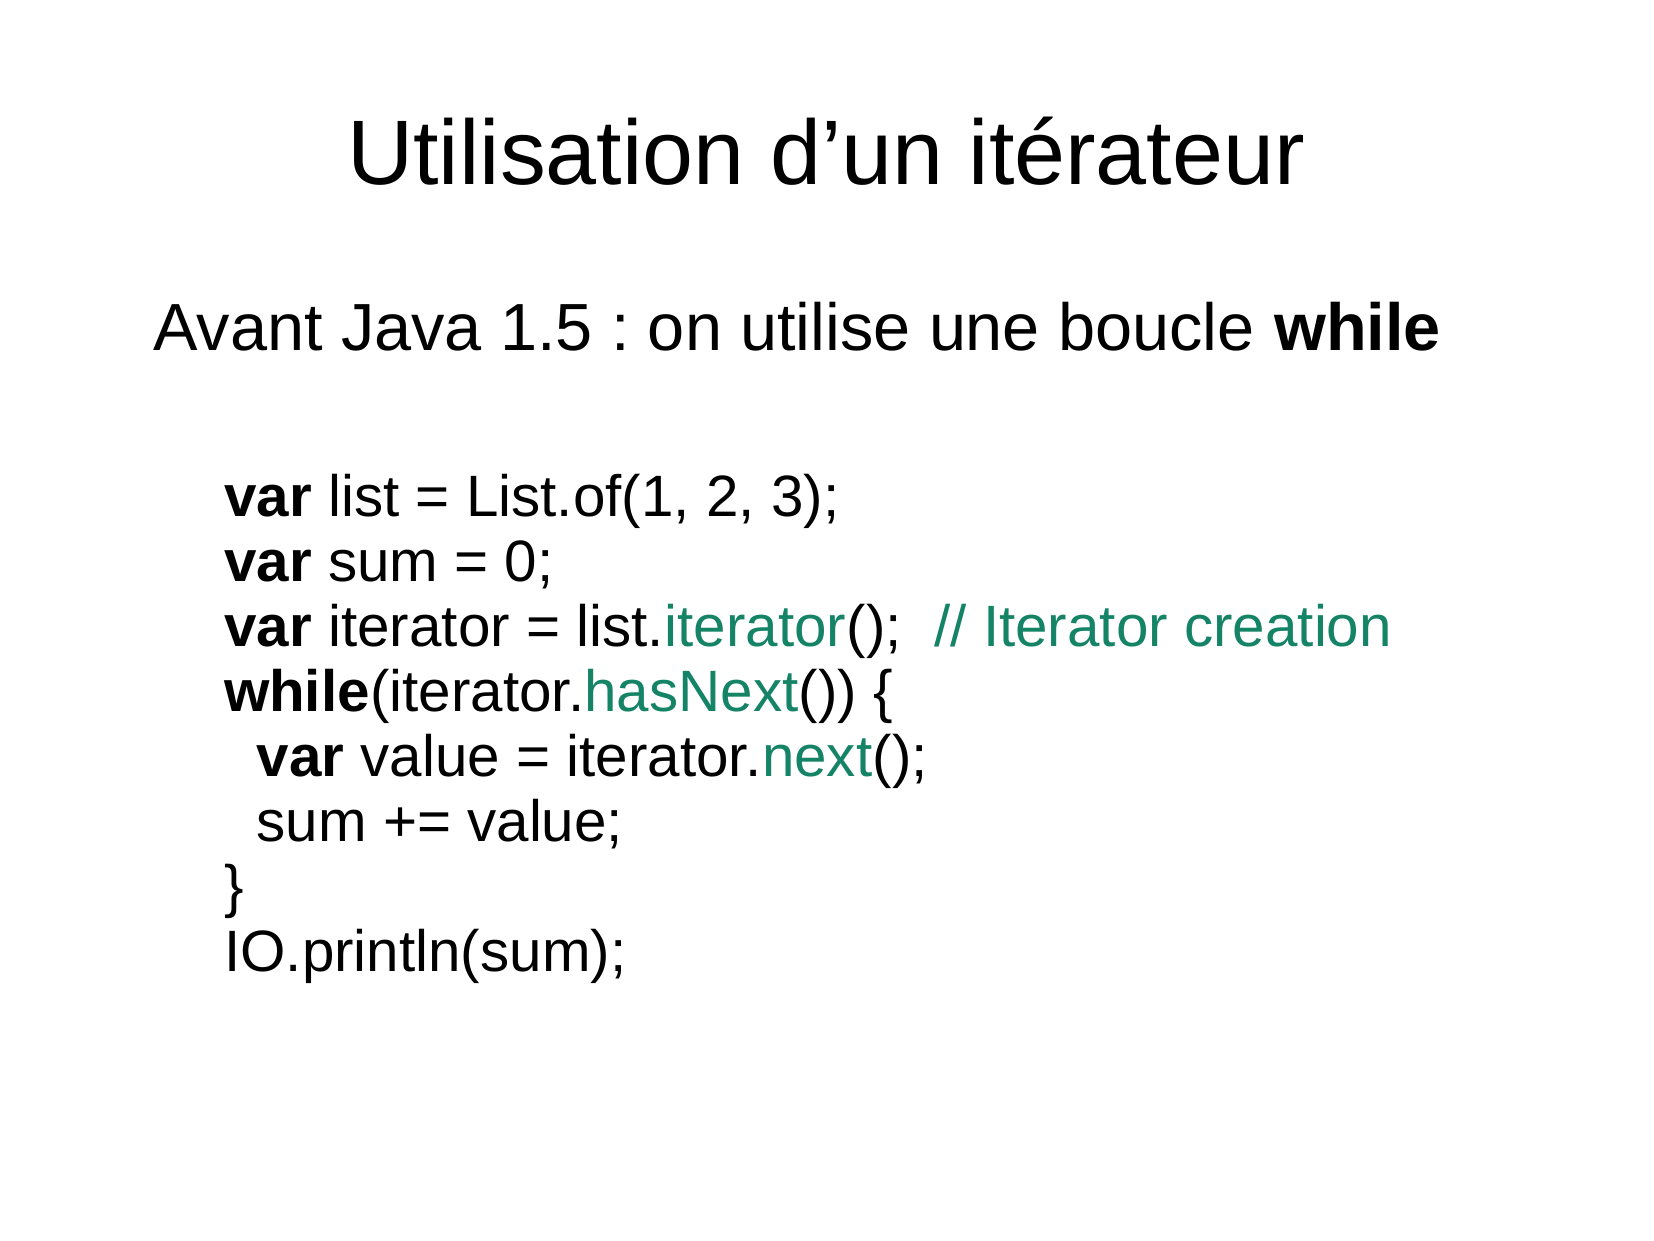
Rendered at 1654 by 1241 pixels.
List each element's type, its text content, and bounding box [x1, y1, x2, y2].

title Utilisation d’un itérateur [82, 49, 1571, 257]
list Avant Java 1.5 : on utilise une boucle while var list = List.of(1, 2, 3); var sum = 0; var iterator = list.iterator(); // Iterator creation while(iterator.hasNext()) { var value = iterator.next(); sum += value; } IO.println(sum); [82, 290, 1571, 1010]
